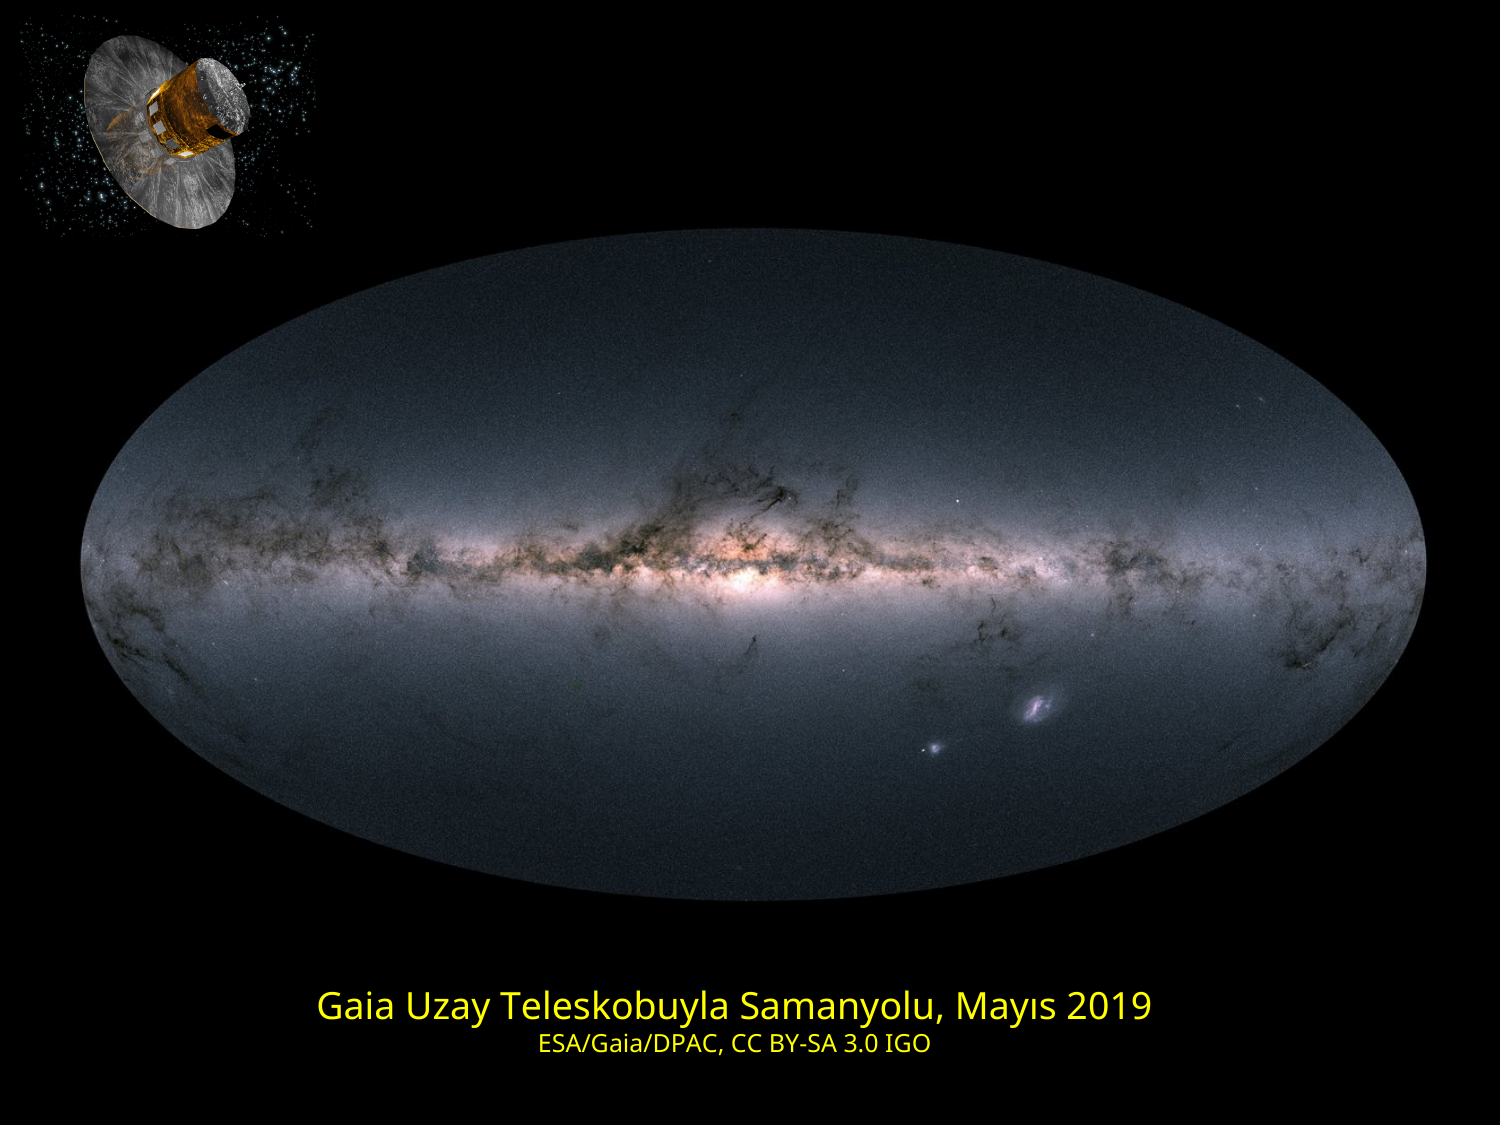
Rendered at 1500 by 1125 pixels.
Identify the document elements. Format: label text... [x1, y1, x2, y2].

picture [20, 14, 1477, 1021]
text_box Gaia Uzay Teleskobuyla Samanyolu, Mayıs 2019 ESA/Gaia/DPAC, CC BY-SA 3.0 IGO [75, 975, 1396, 1065]
